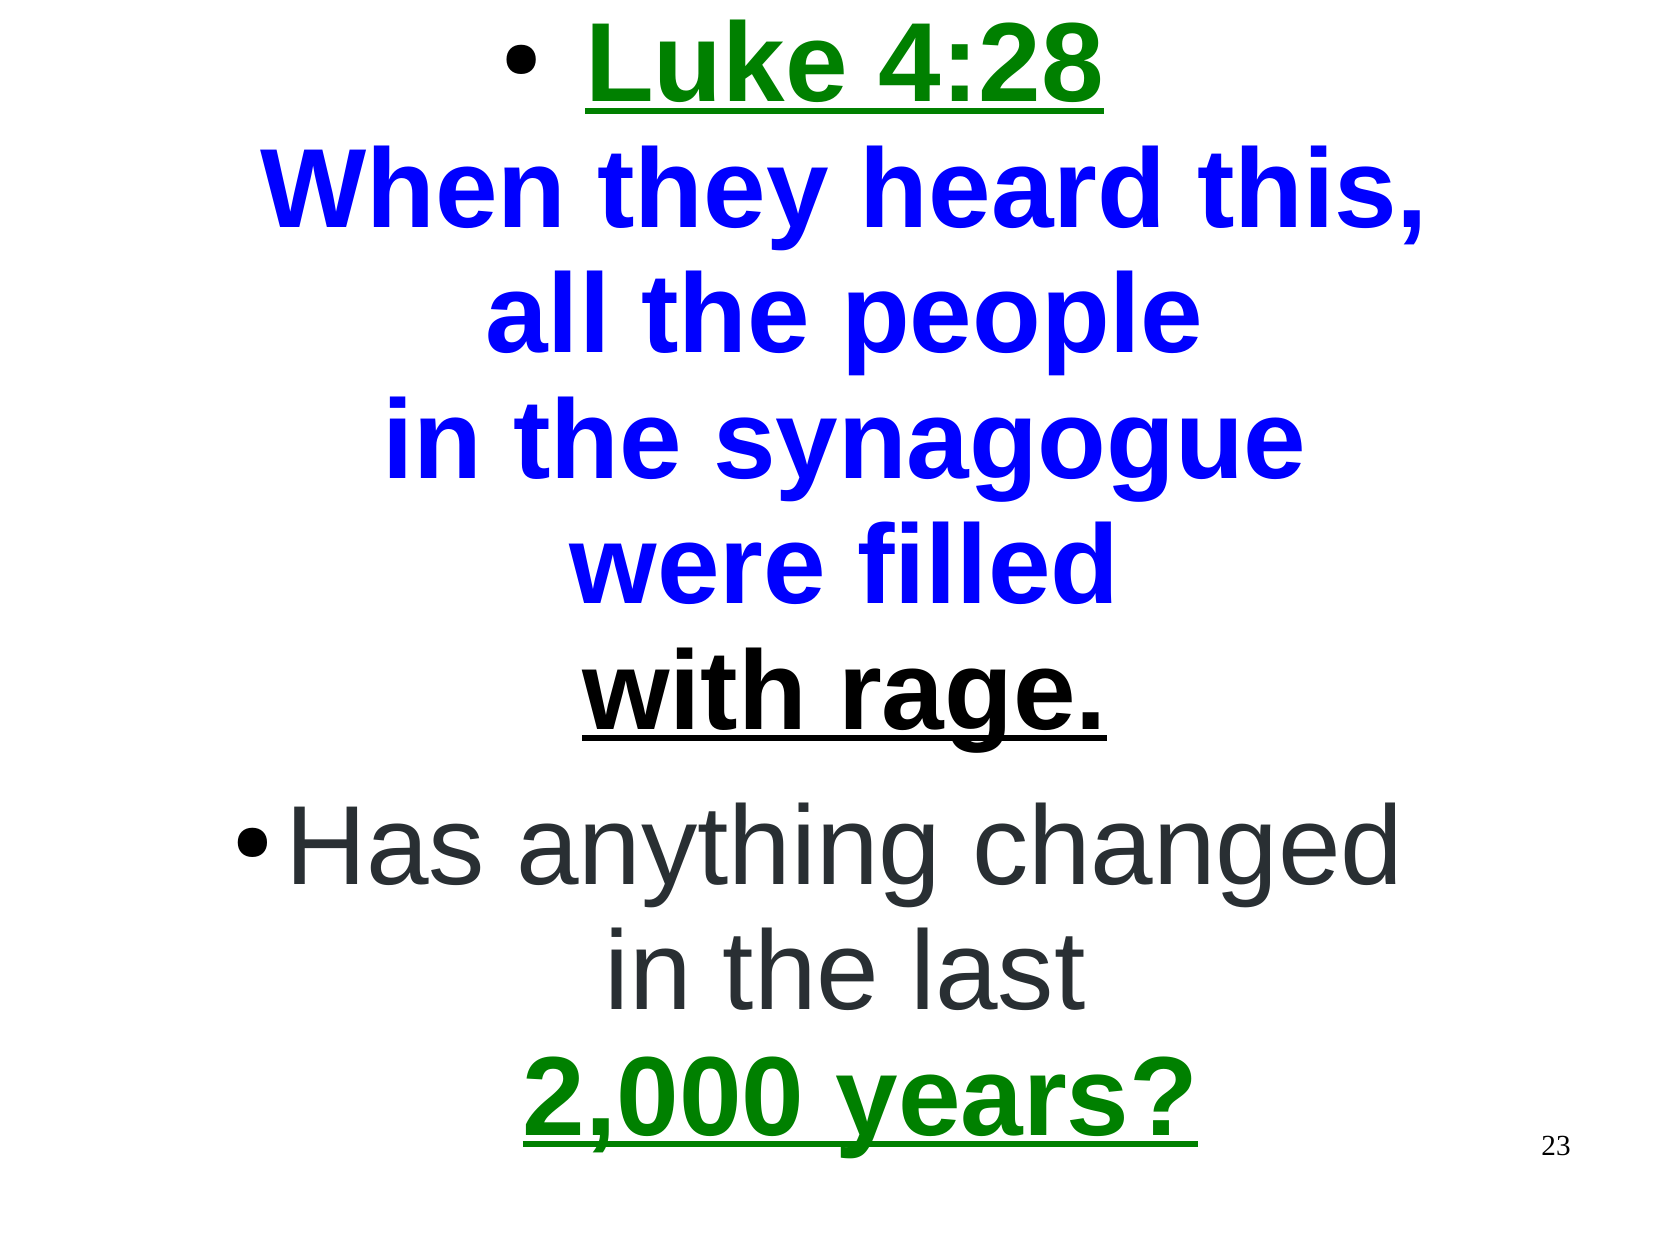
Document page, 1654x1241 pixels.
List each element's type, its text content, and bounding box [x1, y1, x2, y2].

list Luke 4:28 When they heard this, all the people in the synagogue were filled with rage. Has anything changed in the last 2,000 years? [0, 0, 1651, 1238]
